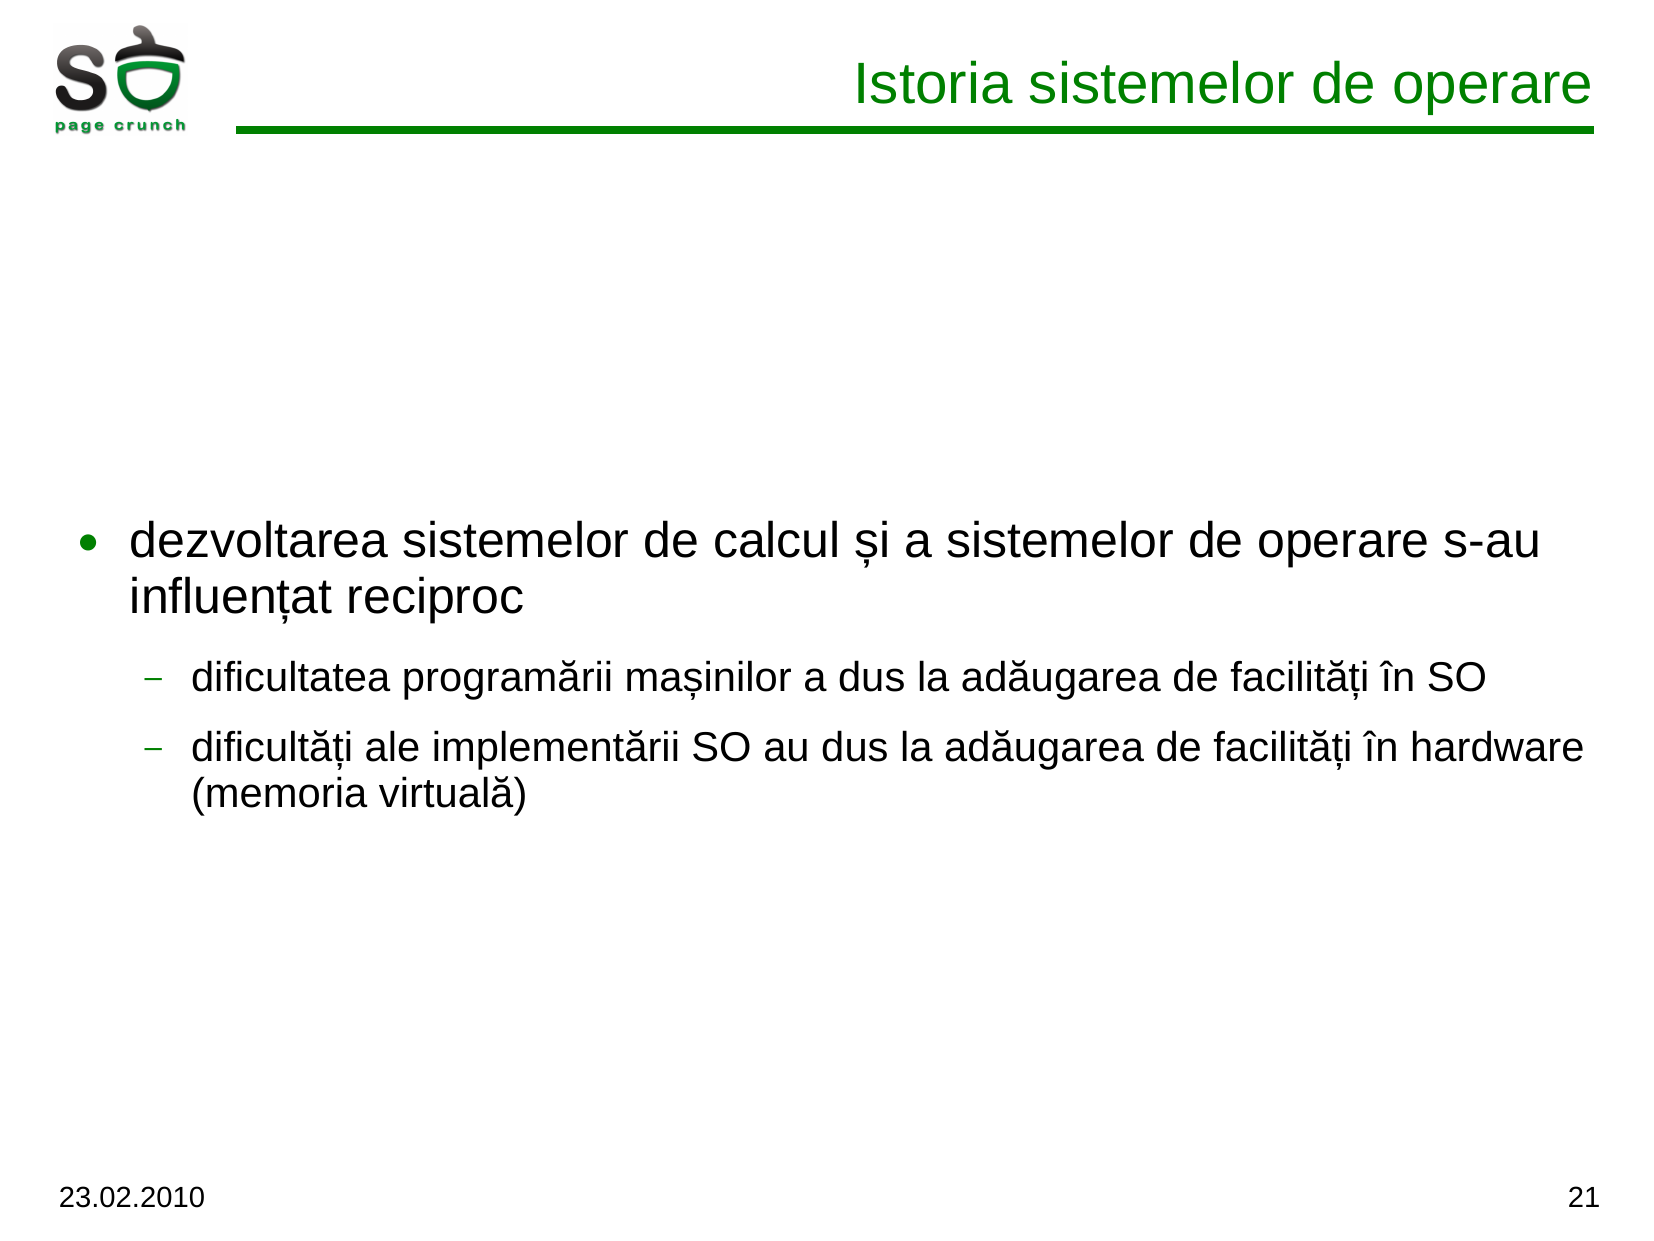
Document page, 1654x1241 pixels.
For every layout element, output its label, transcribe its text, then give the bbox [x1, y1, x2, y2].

list dezvoltarea sistemelor de calcul și a sistemelor de operare s-au influențat reciproc dificultatea programării mașinilor a dus la adăugarea de facilități în SO dificultăți ale implementării SO au dus la adăugarea de facilități în hardware (memoria virtuală) [59, 177, 1595, 1152]
picture [53, 23, 188, 136]
title Istoria sistemelor de operare [236, 49, 1595, 119]
